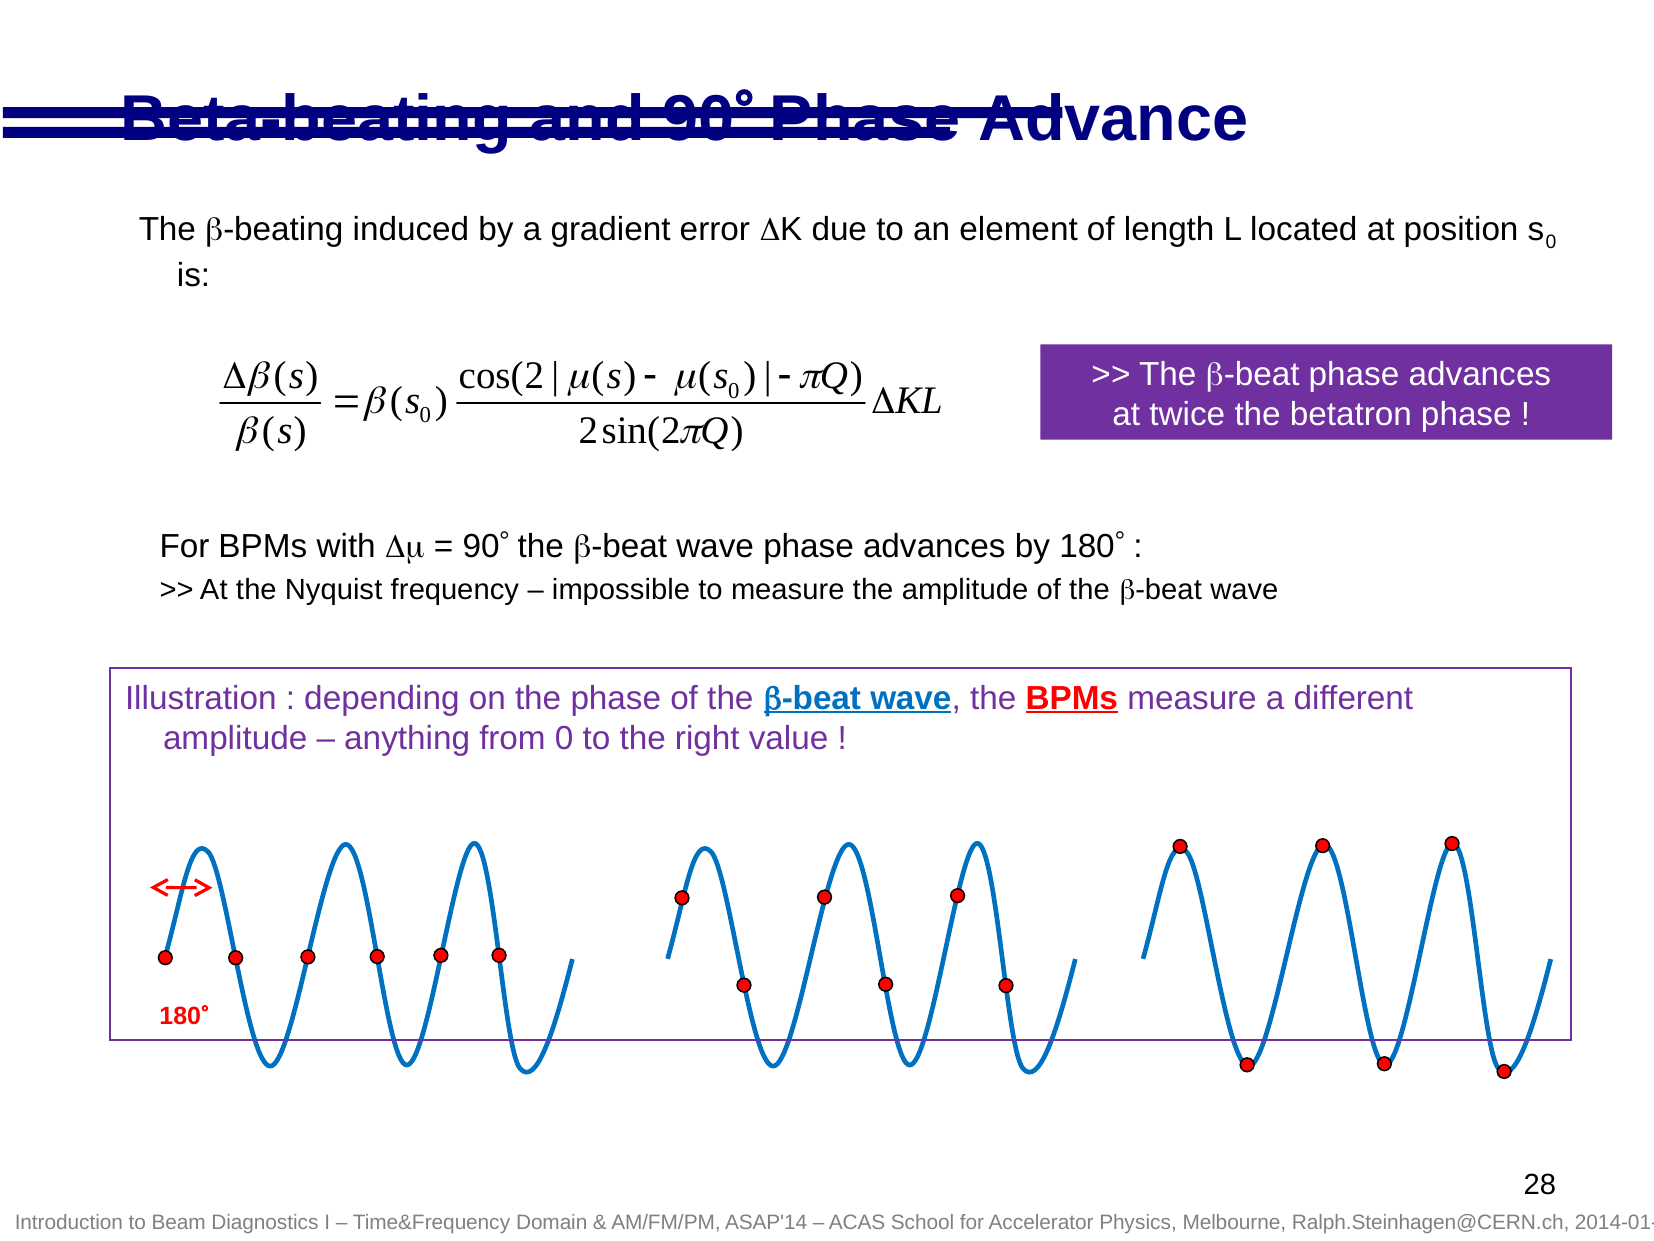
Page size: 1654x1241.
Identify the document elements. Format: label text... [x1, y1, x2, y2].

text_box For BPMs with  = 90 the -beat wave phase advances by 180 : >> At the Nyquist frequency – impossible to measure the amplitude of the -beat wave [144, 516, 1523, 614]
text_box >> The -beat phase advances at twice the betatron phase ! [1040, 344, 1613, 440]
text_box [1240, 1057, 1255, 1072]
text_box The -beating induced by a gradient error K due to an element of length L located at position s0 is: [123, 199, 1592, 347]
text_box [1497, 1064, 1512, 1079]
chart [213, 351, 951, 459]
text_box Illustration : depending on the phase of the -beat wave, the BPMs measure a different amplitude – anything from 0 to the right value ! [110, 668, 1571, 1041]
text_box [1377, 1056, 1392, 1071]
text_box 180 [144, 992, 223, 1038]
title Beta-beating and 90 Phase Advance [82, 49, 1558, 180]
text_box <number> [1185, 1157, 1571, 1216]
